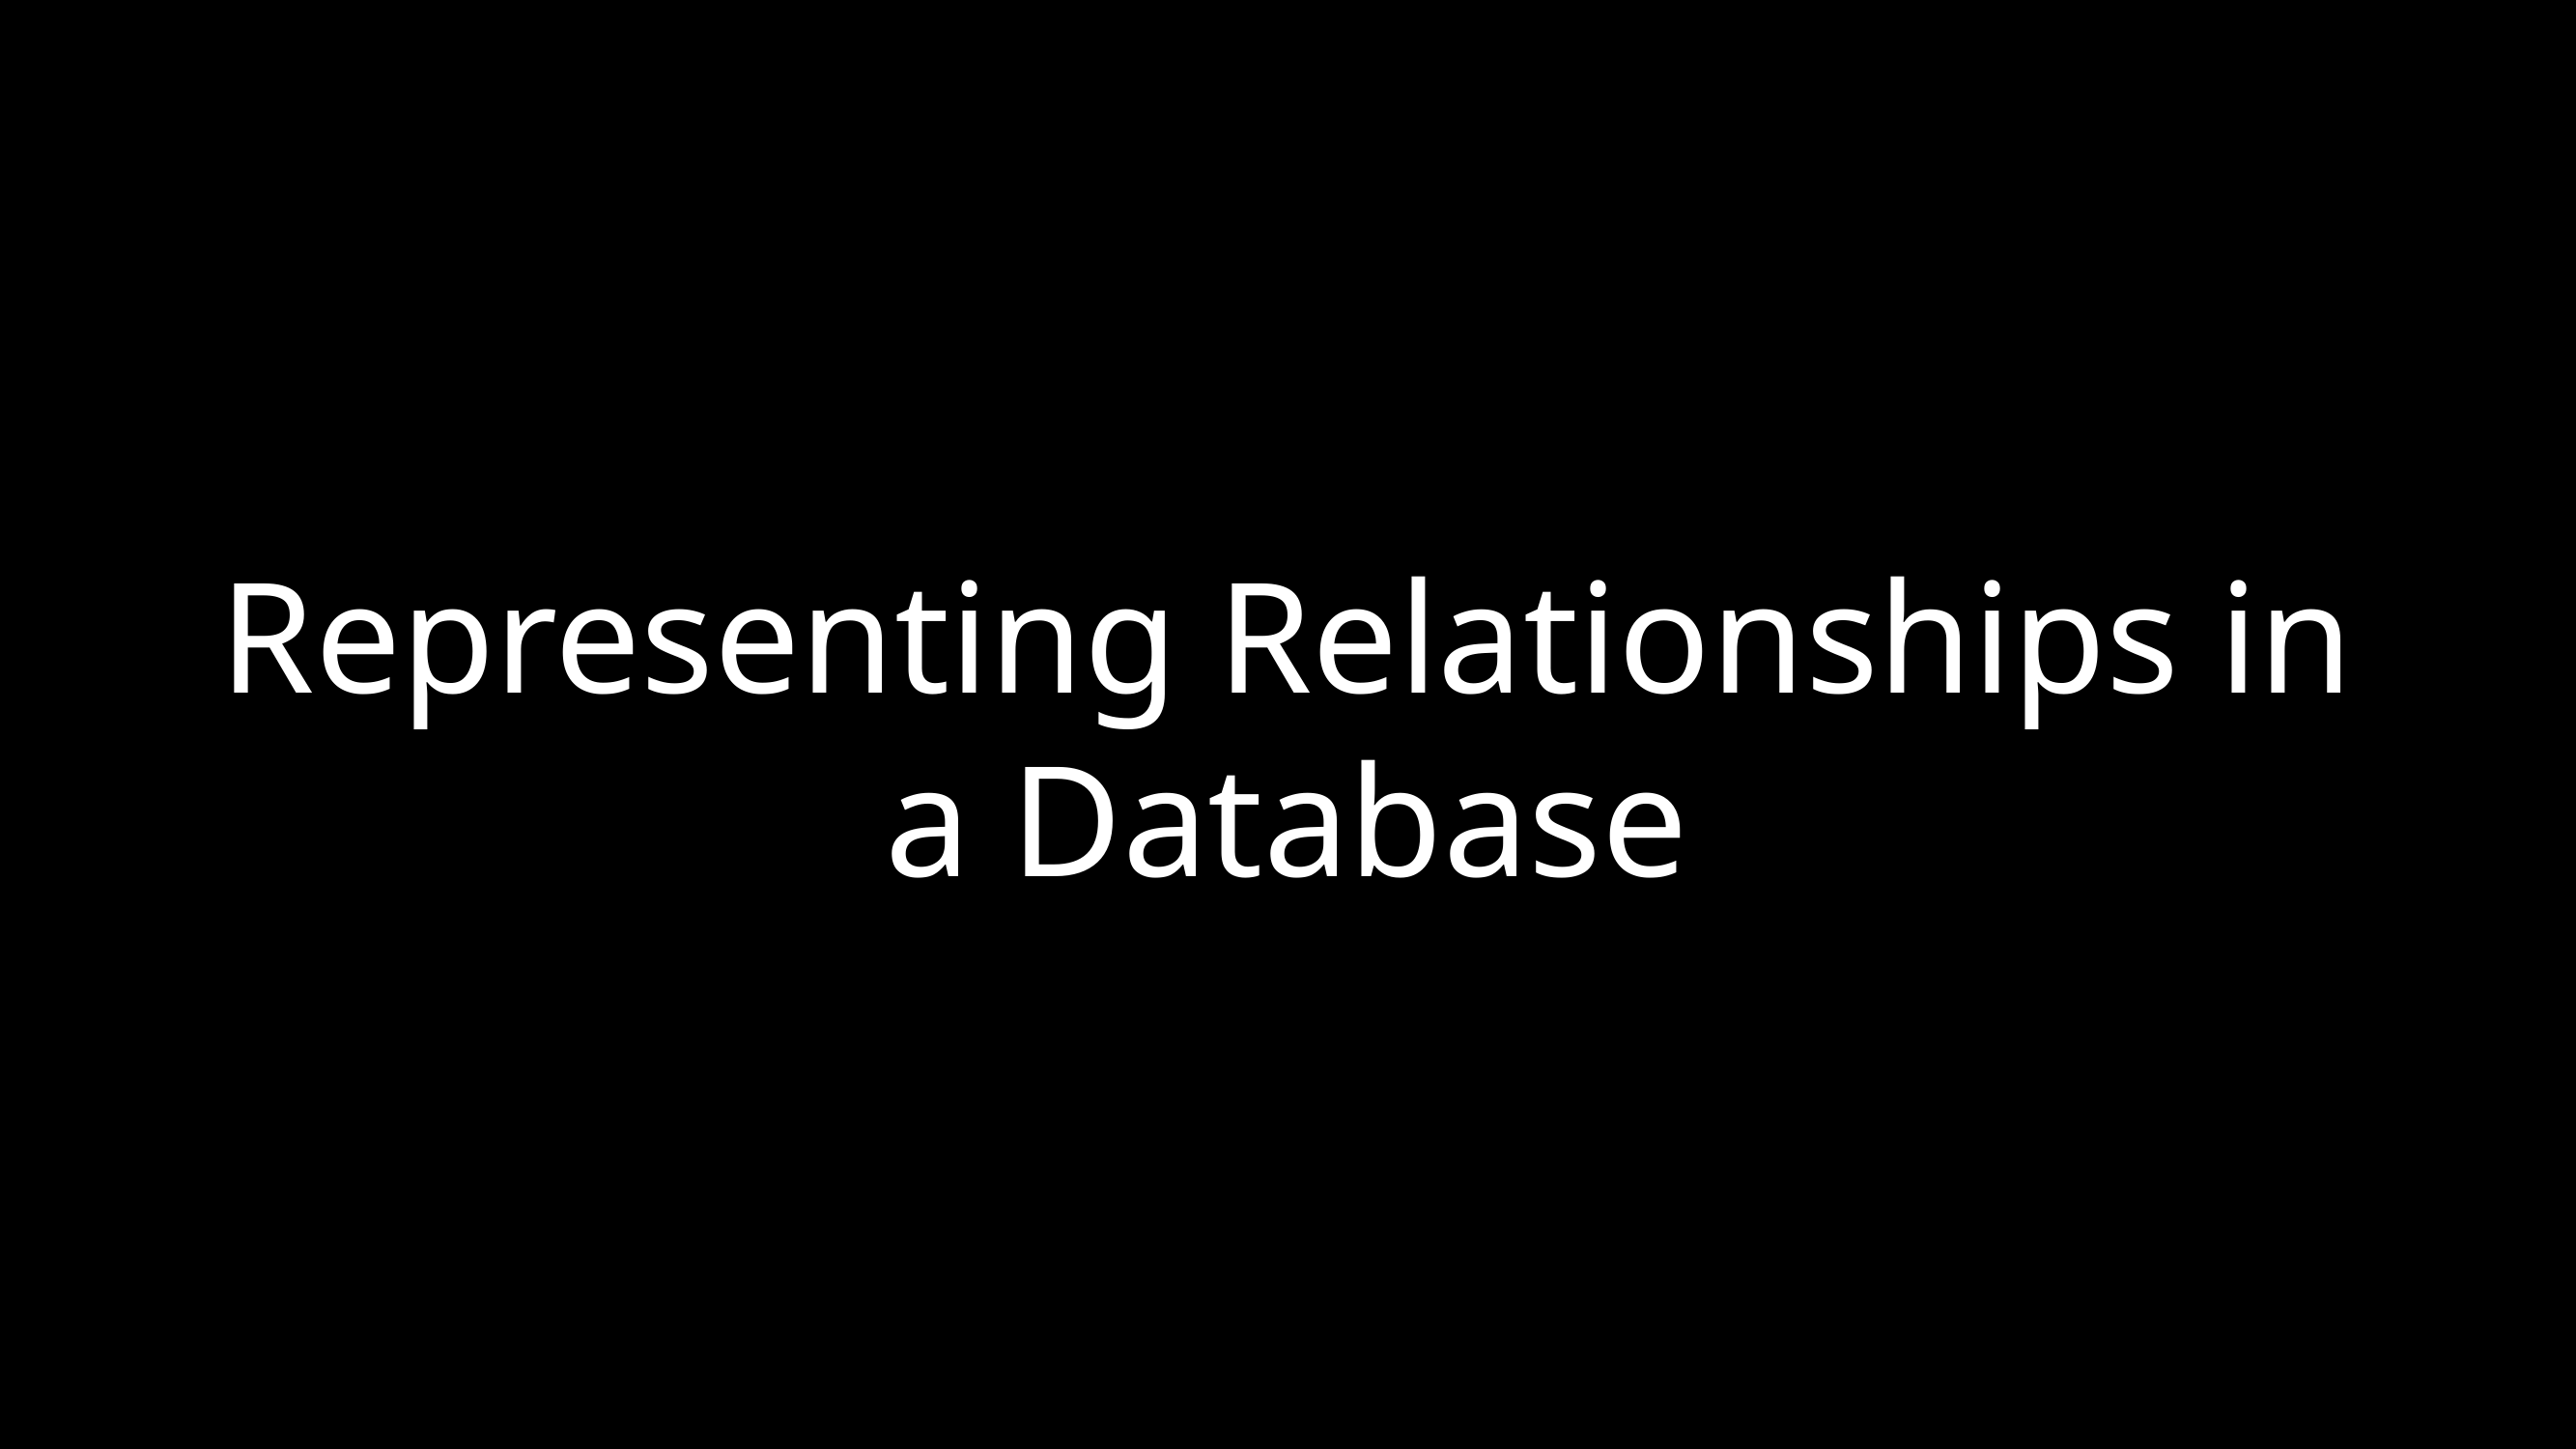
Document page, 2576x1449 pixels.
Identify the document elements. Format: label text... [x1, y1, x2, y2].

title Representing Relationships in a Database [183, 440, 2392, 1007]
